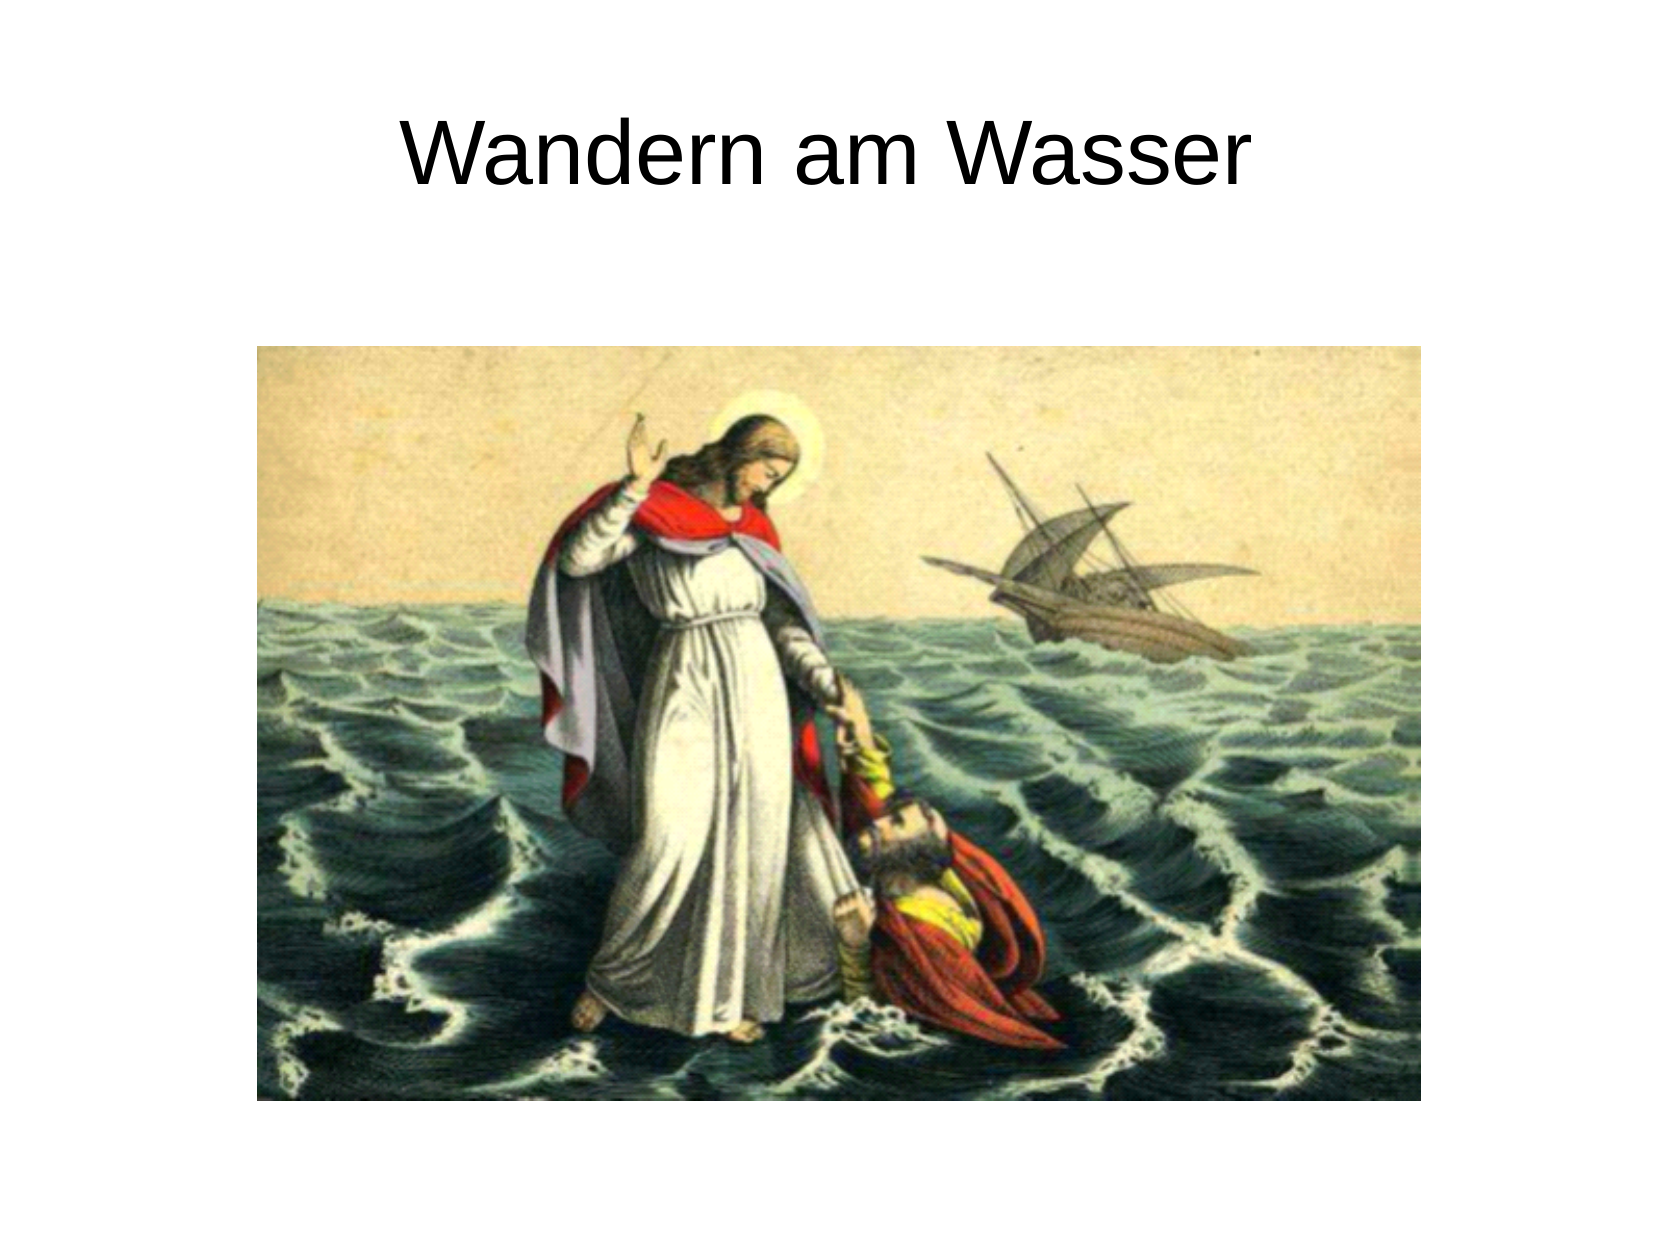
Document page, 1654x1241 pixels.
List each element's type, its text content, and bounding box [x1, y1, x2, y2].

title Wandern am Wasser [82, 49, 1571, 257]
picture [257, 346, 1421, 1101]
